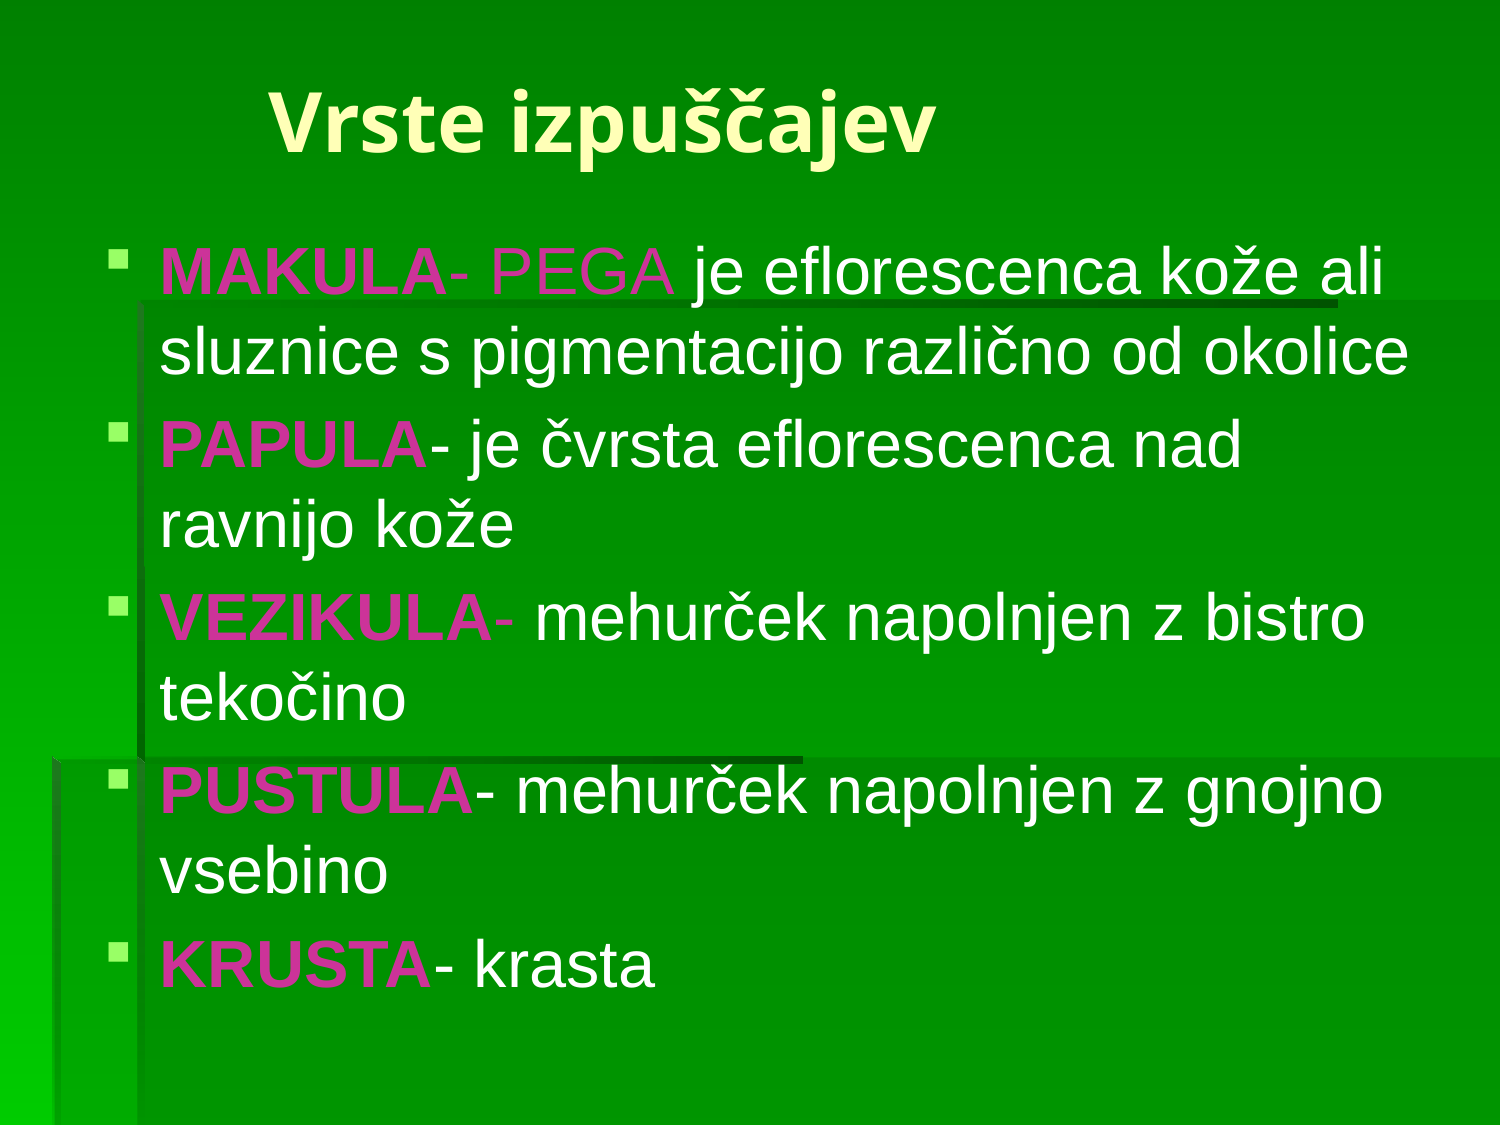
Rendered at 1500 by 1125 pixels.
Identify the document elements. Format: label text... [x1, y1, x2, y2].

list MAKULA- PEGA je eflorescenca kože ali sluznice s pigmentacijo različno od okolice PAPULA- je čvrsta eflorescenca nad ravnijo kože VEZIKULA- mehurček napolnjen z bistro tekočino PUSTULA- mehurček napolnjen z gnojno vsebino KRUSTA- krasta [88, 220, 1438, 1071]
title Vrste izpuščajev [253, 90, 1451, 149]
